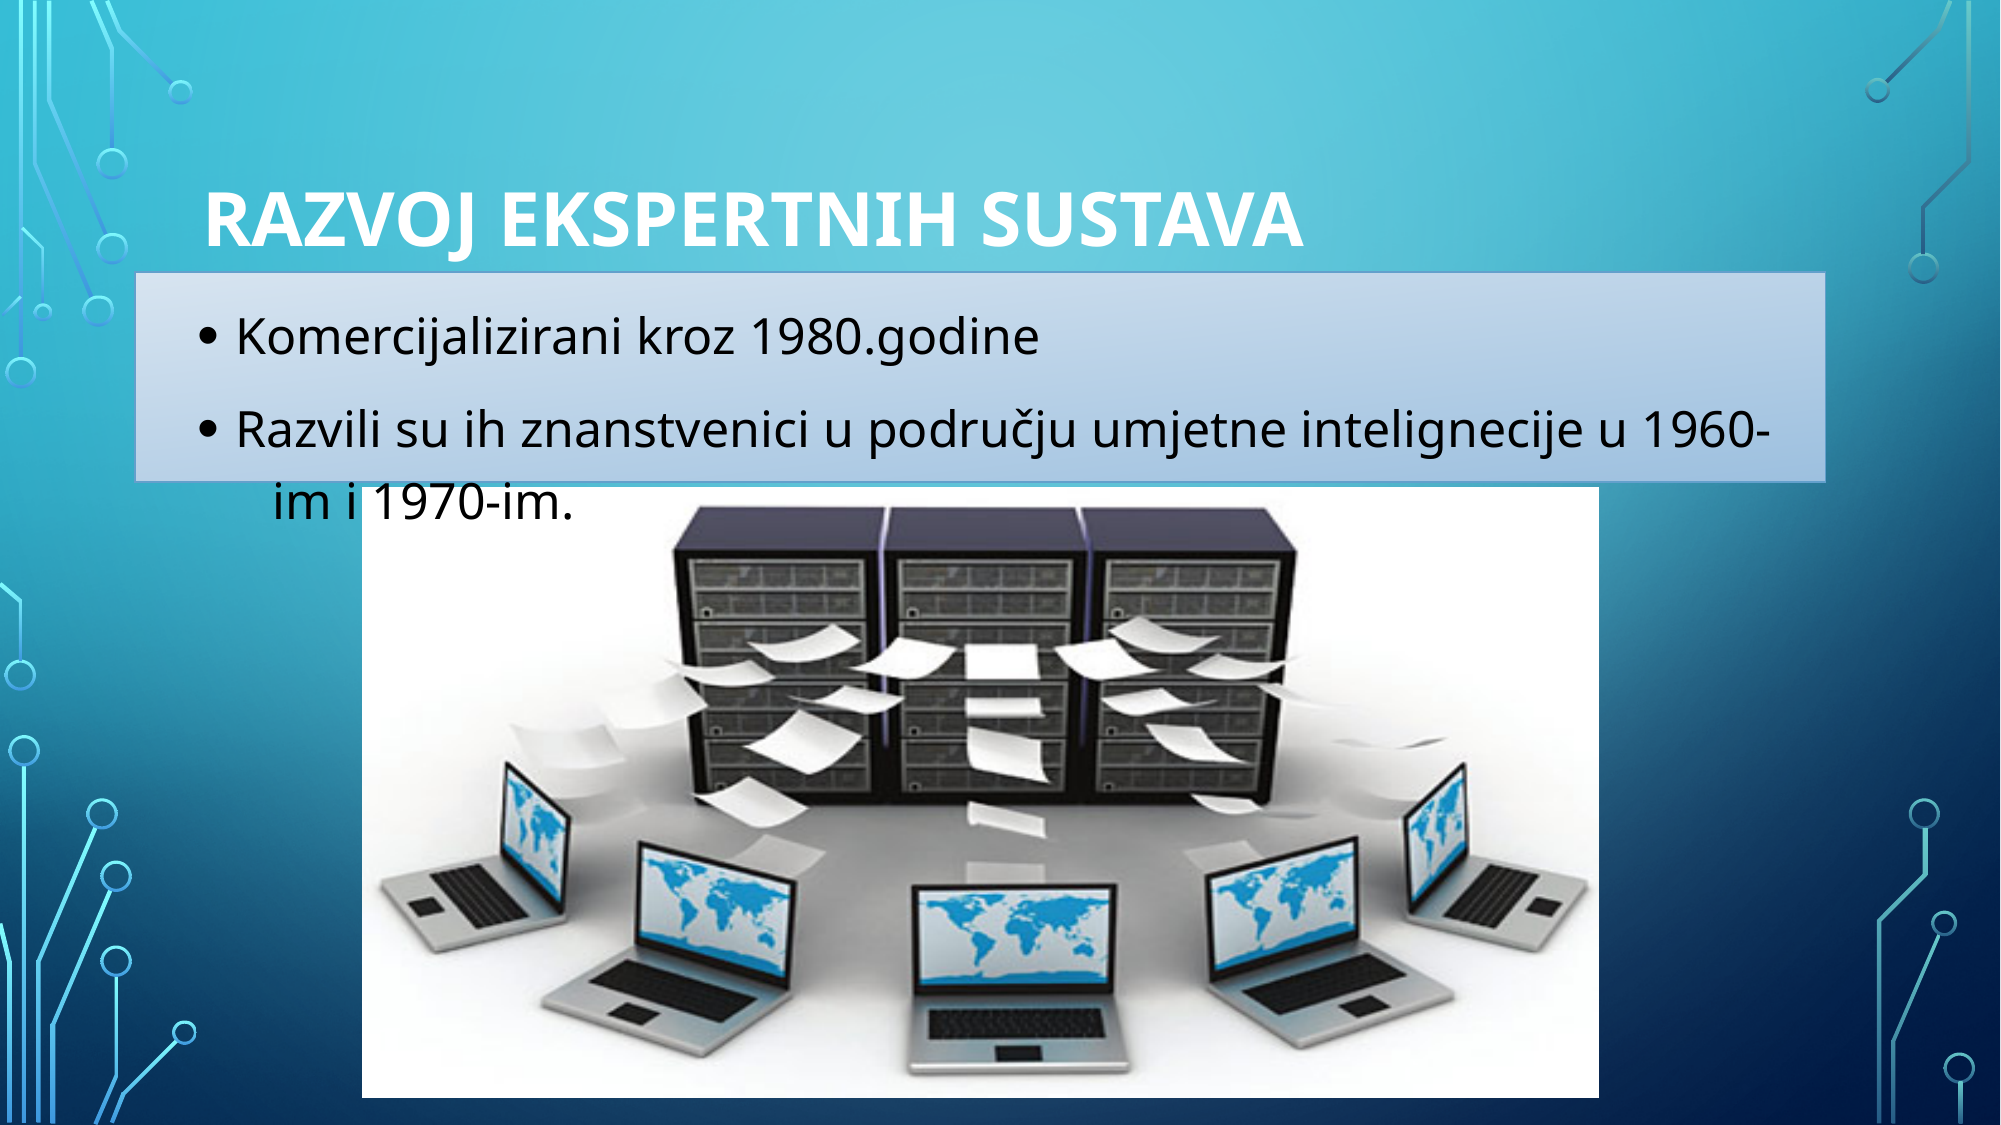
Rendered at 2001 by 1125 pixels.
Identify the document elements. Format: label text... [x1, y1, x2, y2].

text_box [135, 272, 1826, 482]
title RAZVOJ EKSPERTNIH SUSTAVA [187, 101, 1813, 272]
picture [362, 867, 1599, 1098]
list Komercijalizirani kroz 1980.godine Razvili su ih znanstvenici u području umjetne intelignecije u 1960-im i 1970-im. [182, 285, 1808, 867]
